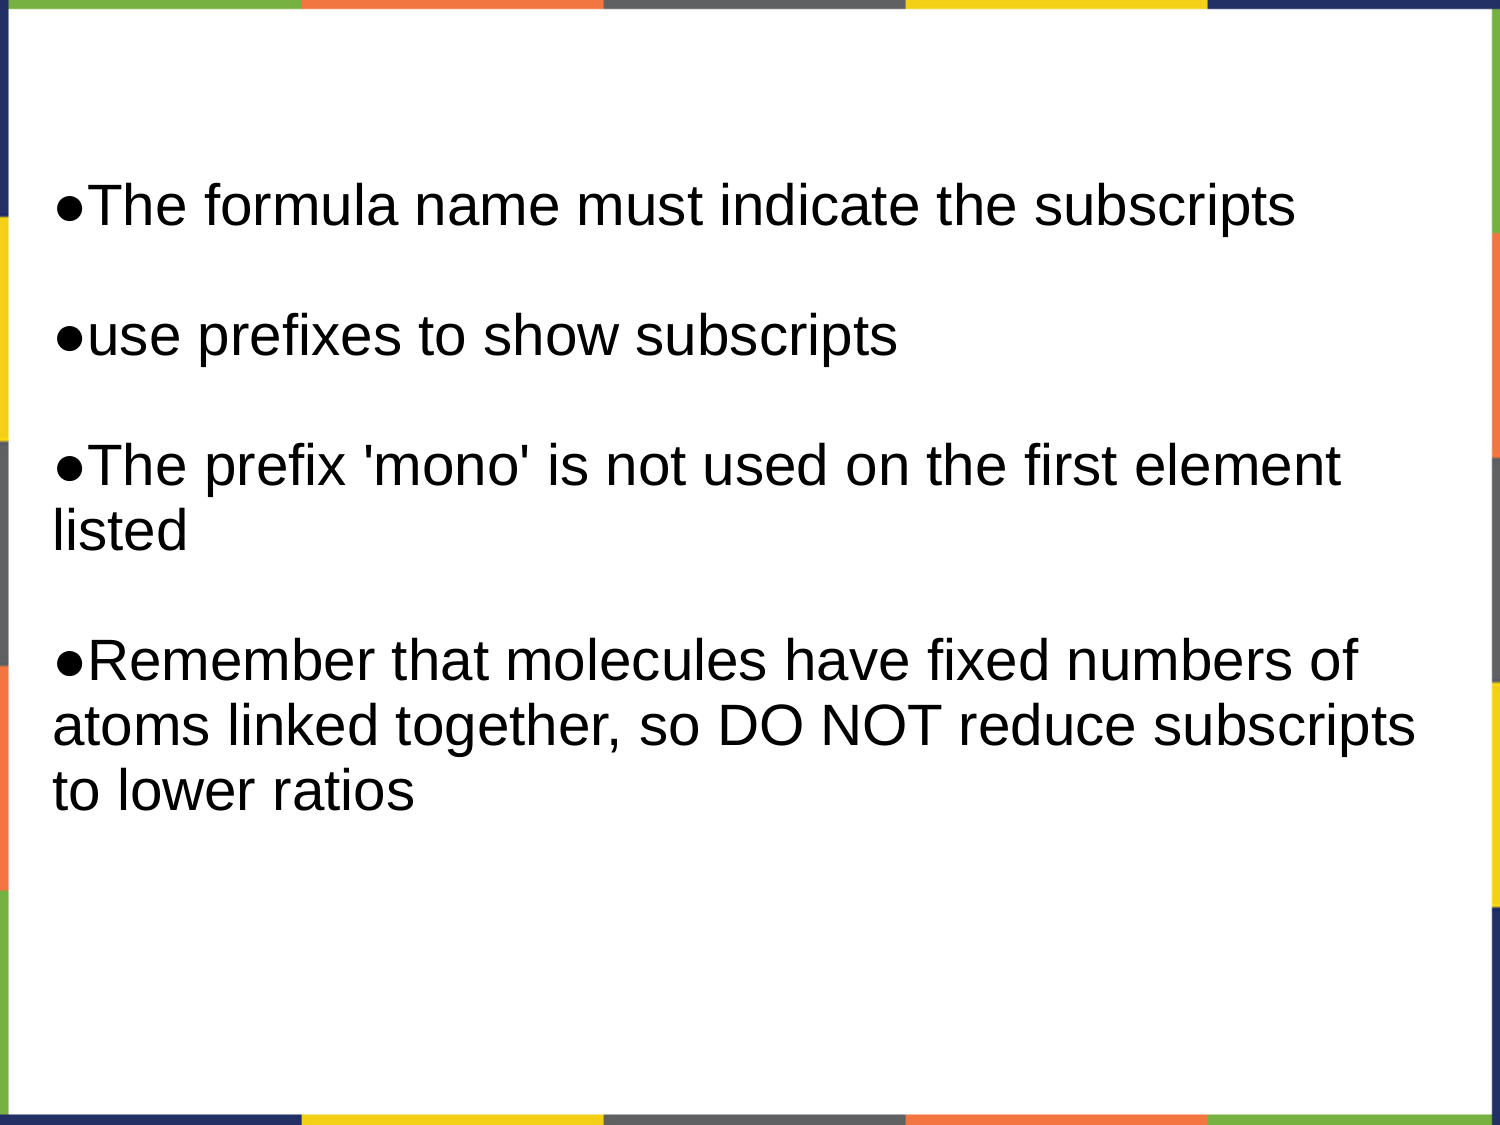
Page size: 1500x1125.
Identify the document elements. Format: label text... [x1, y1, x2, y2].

text_box ●The formula name must indicate the subscripts ●use prefixes to show subscripts ●The prefix 'mono' is not used on the first element listed ●Remember that molecules have fixed numbers of atoms linked together, so DO NOT reduce subscripts to lower ratios [37, 164, 1471, 928]
picture [0, 0, 1500, 1125]
